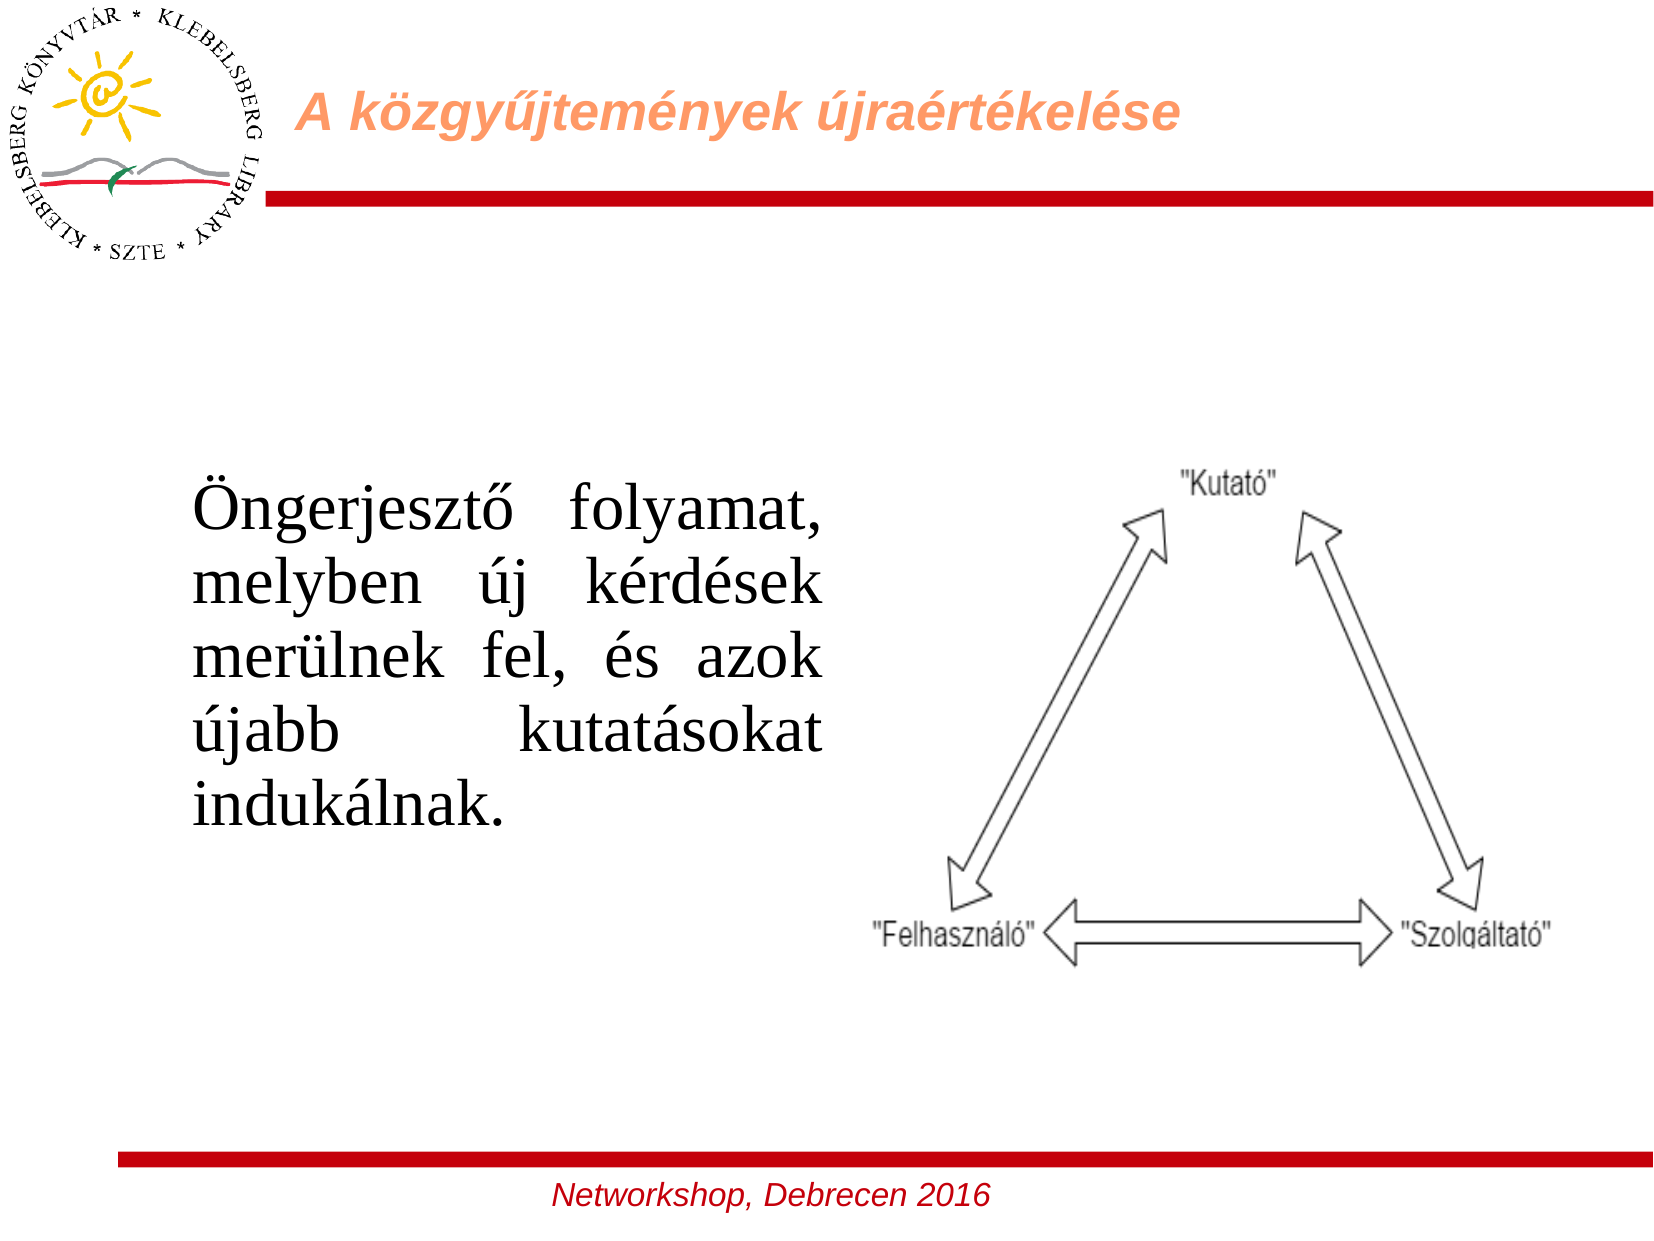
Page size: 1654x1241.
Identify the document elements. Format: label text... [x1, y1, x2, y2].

list Öngerjesztő folyamat, melyben új kérdések merülnek fel, és azok újabb kutatásokat indukálnak. [121, 322, 824, 1141]
picture [0, 0, 266, 267]
title A közgyűjtemények újraértékelése [295, 46, 1534, 178]
picture [858, 442, 1562, 975]
